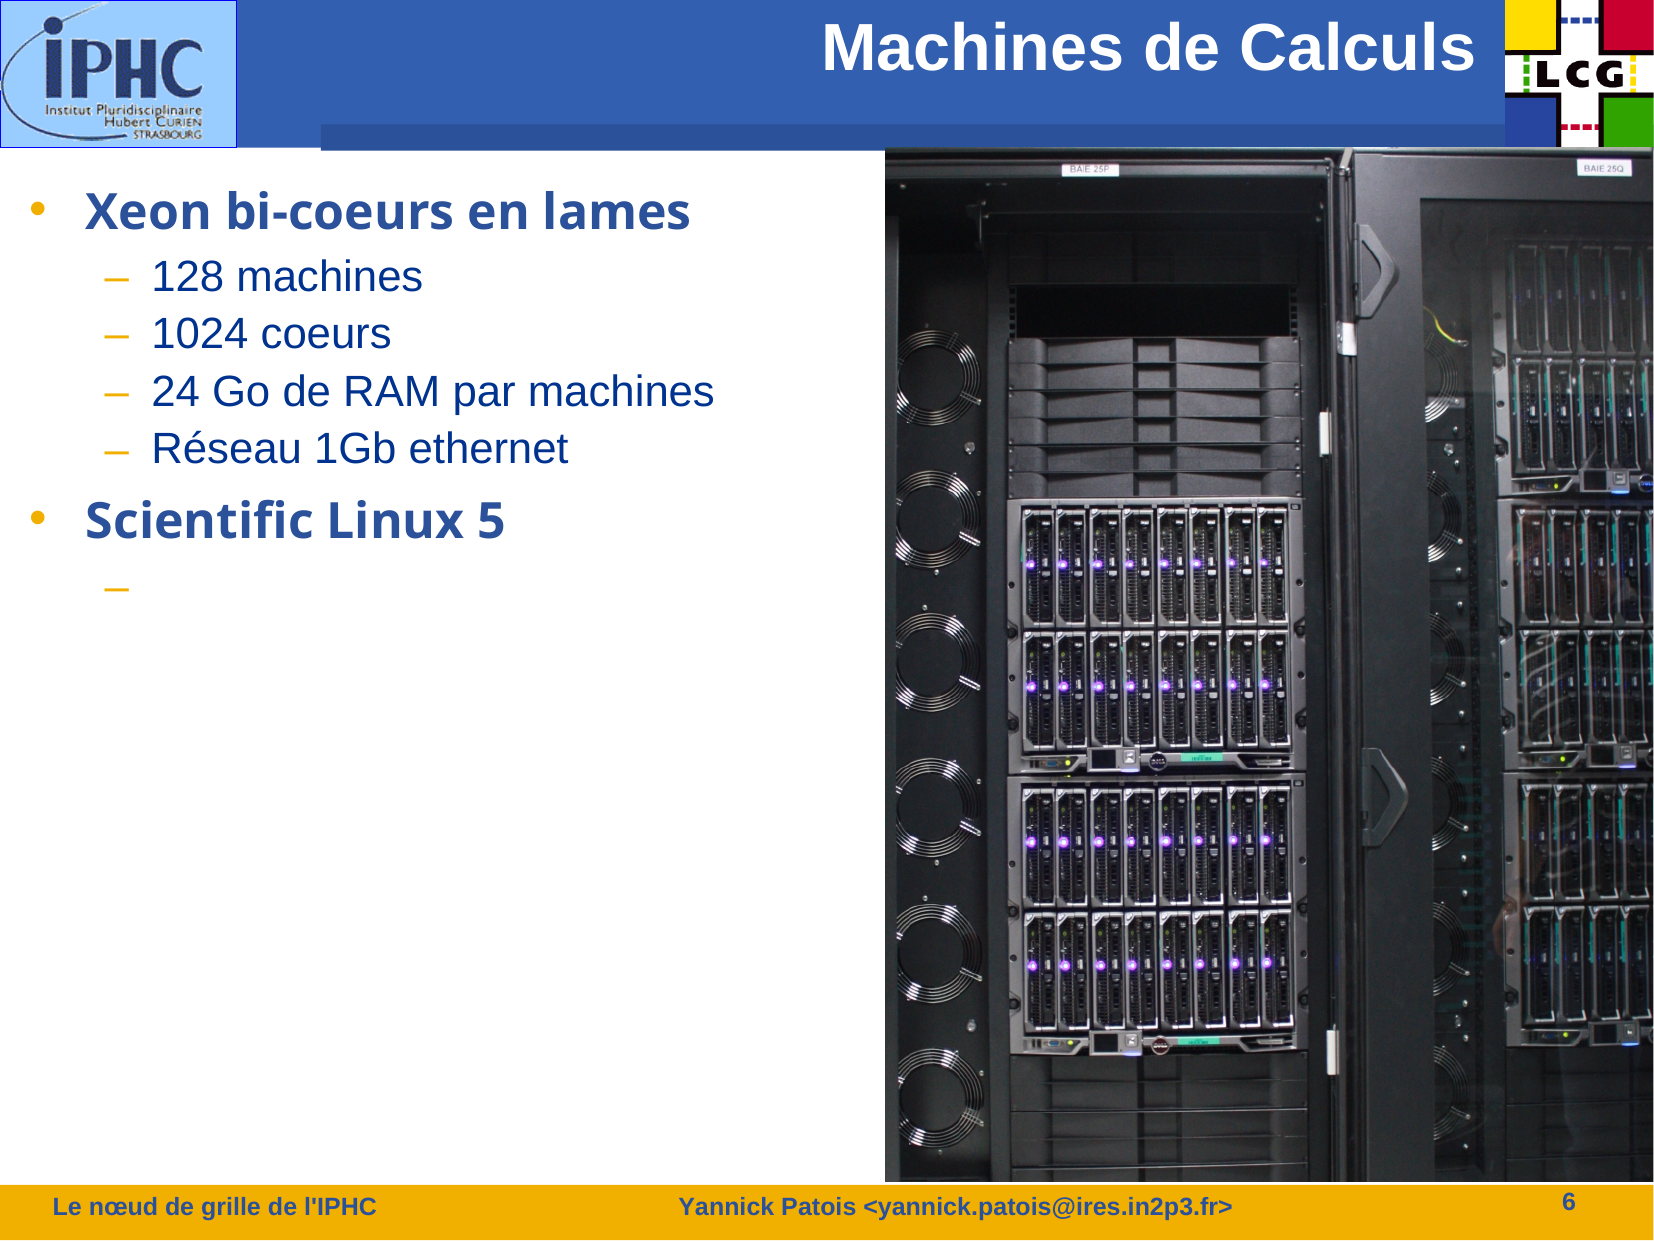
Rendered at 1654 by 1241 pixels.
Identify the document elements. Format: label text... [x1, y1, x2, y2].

list Xeon bi-coeurs en lames 128 machines 1024 coeurs 24 Go de RAM par machines Réseau 1Gb ethernet Scientific Linux 5 [29, 177, 824, 1160]
picture [0, 0, 204, 141]
picture [885, 147, 1654, 1182]
title Machines de Calculs [236, 0, 1477, 98]
